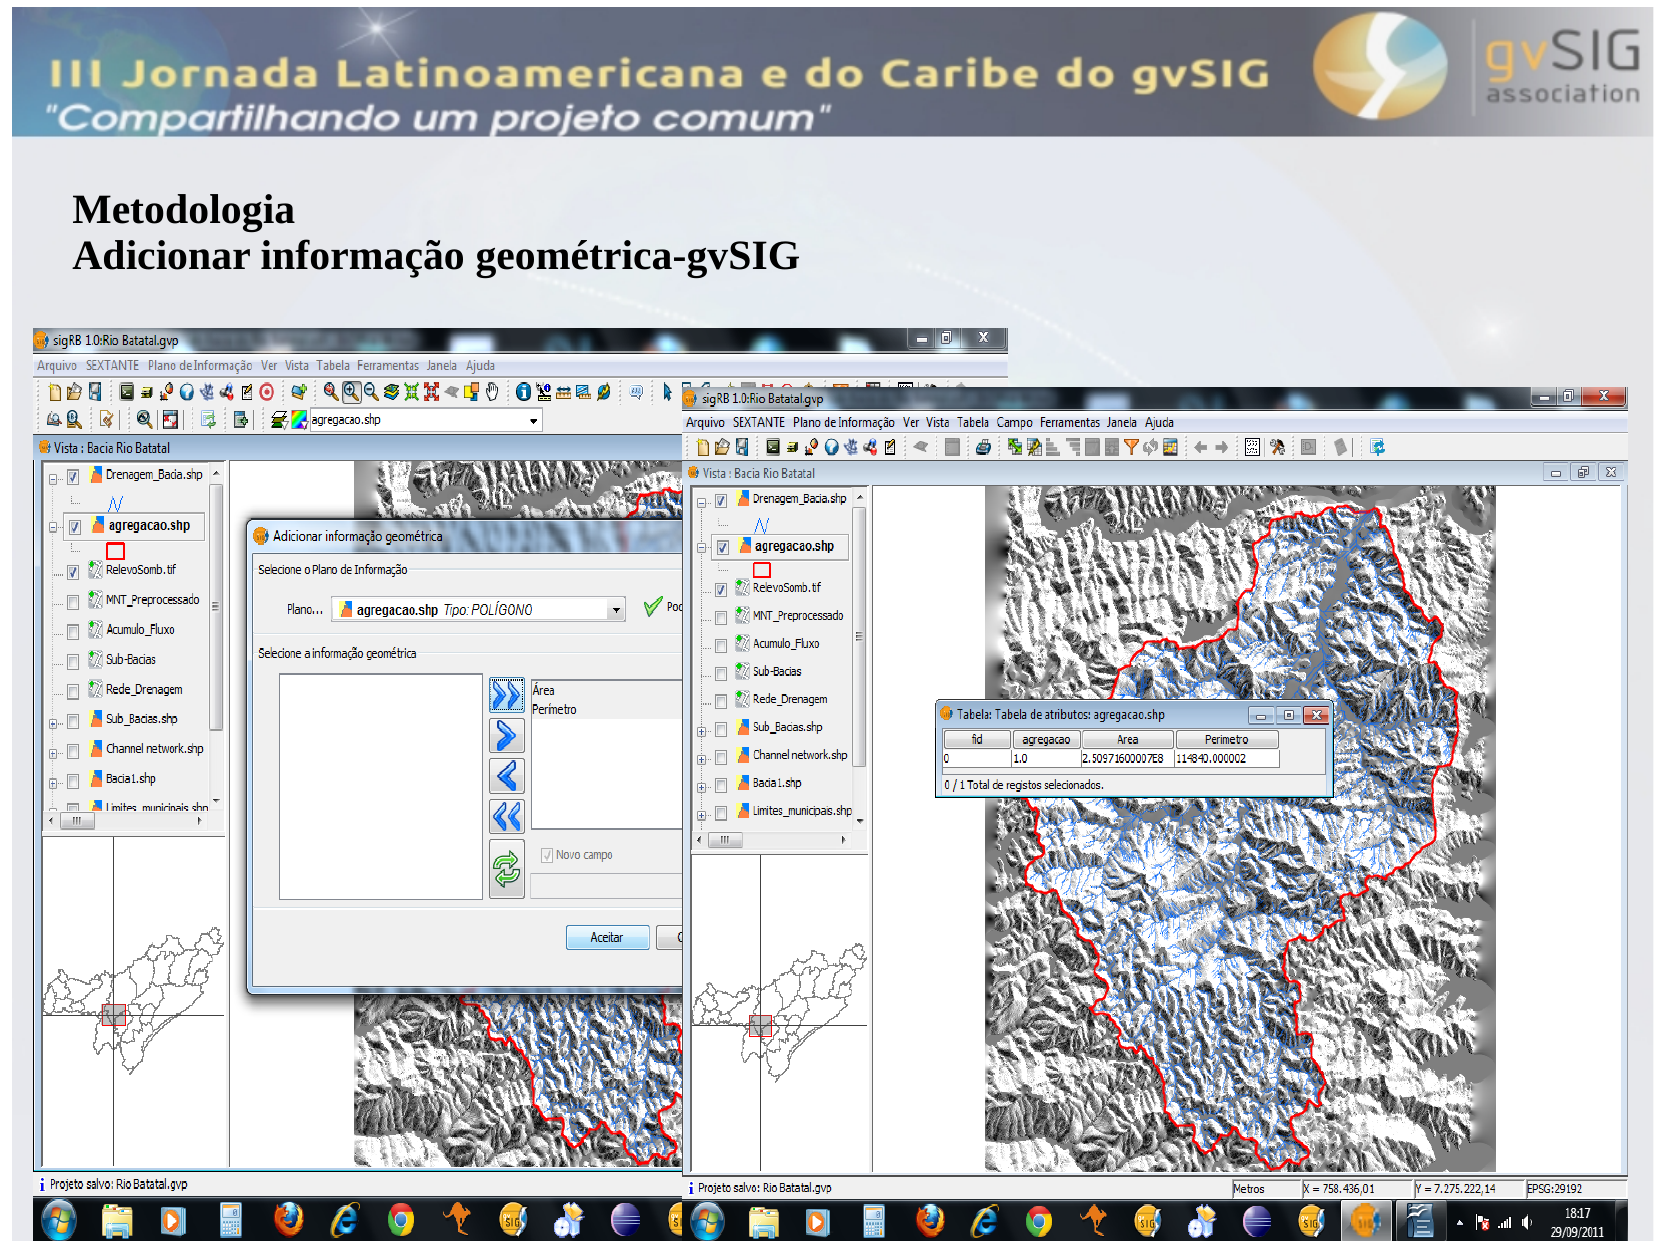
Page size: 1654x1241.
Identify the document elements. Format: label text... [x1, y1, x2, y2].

picture [12, 7, 1654, 1241]
table_header Metodologia Adicionar informação geométrica-gvSIG [57, 178, 856, 288]
